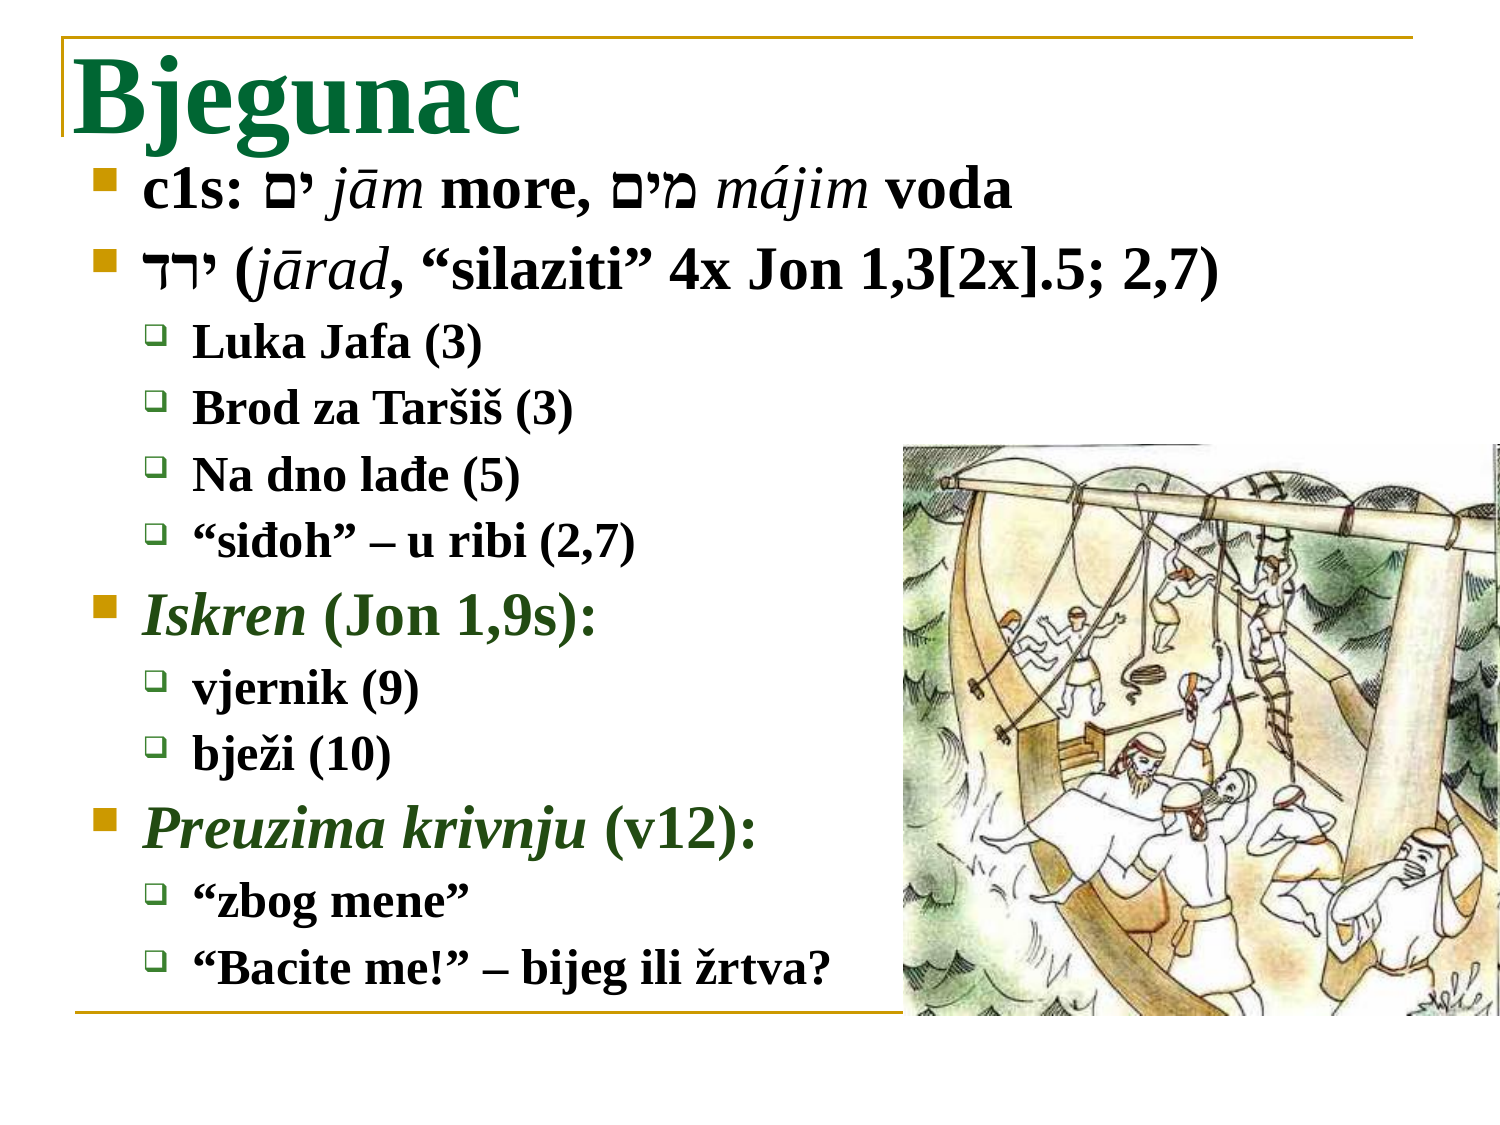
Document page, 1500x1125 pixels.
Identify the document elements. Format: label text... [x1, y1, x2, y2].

title Bjegunac [57, 13, 1408, 201]
picture [903, 444, 1500, 1016]
list c1s: ים jām more, מים májim voda ירד (jārad, “silaziti” 4x Jon 1,3[2x].5; 2,7) Luka Jafa (3) Brod za Taršiš (3) Na dno lađe (5) “siđoh” – u ribi (2,7) Iskren (Jon 1,9s): vjernik (9) bježi (10) Preuzima krivnju (v12): “zbog mene” “Bacite me!” – bijeg ili žrtva? [74, 147, 1447, 1006]
